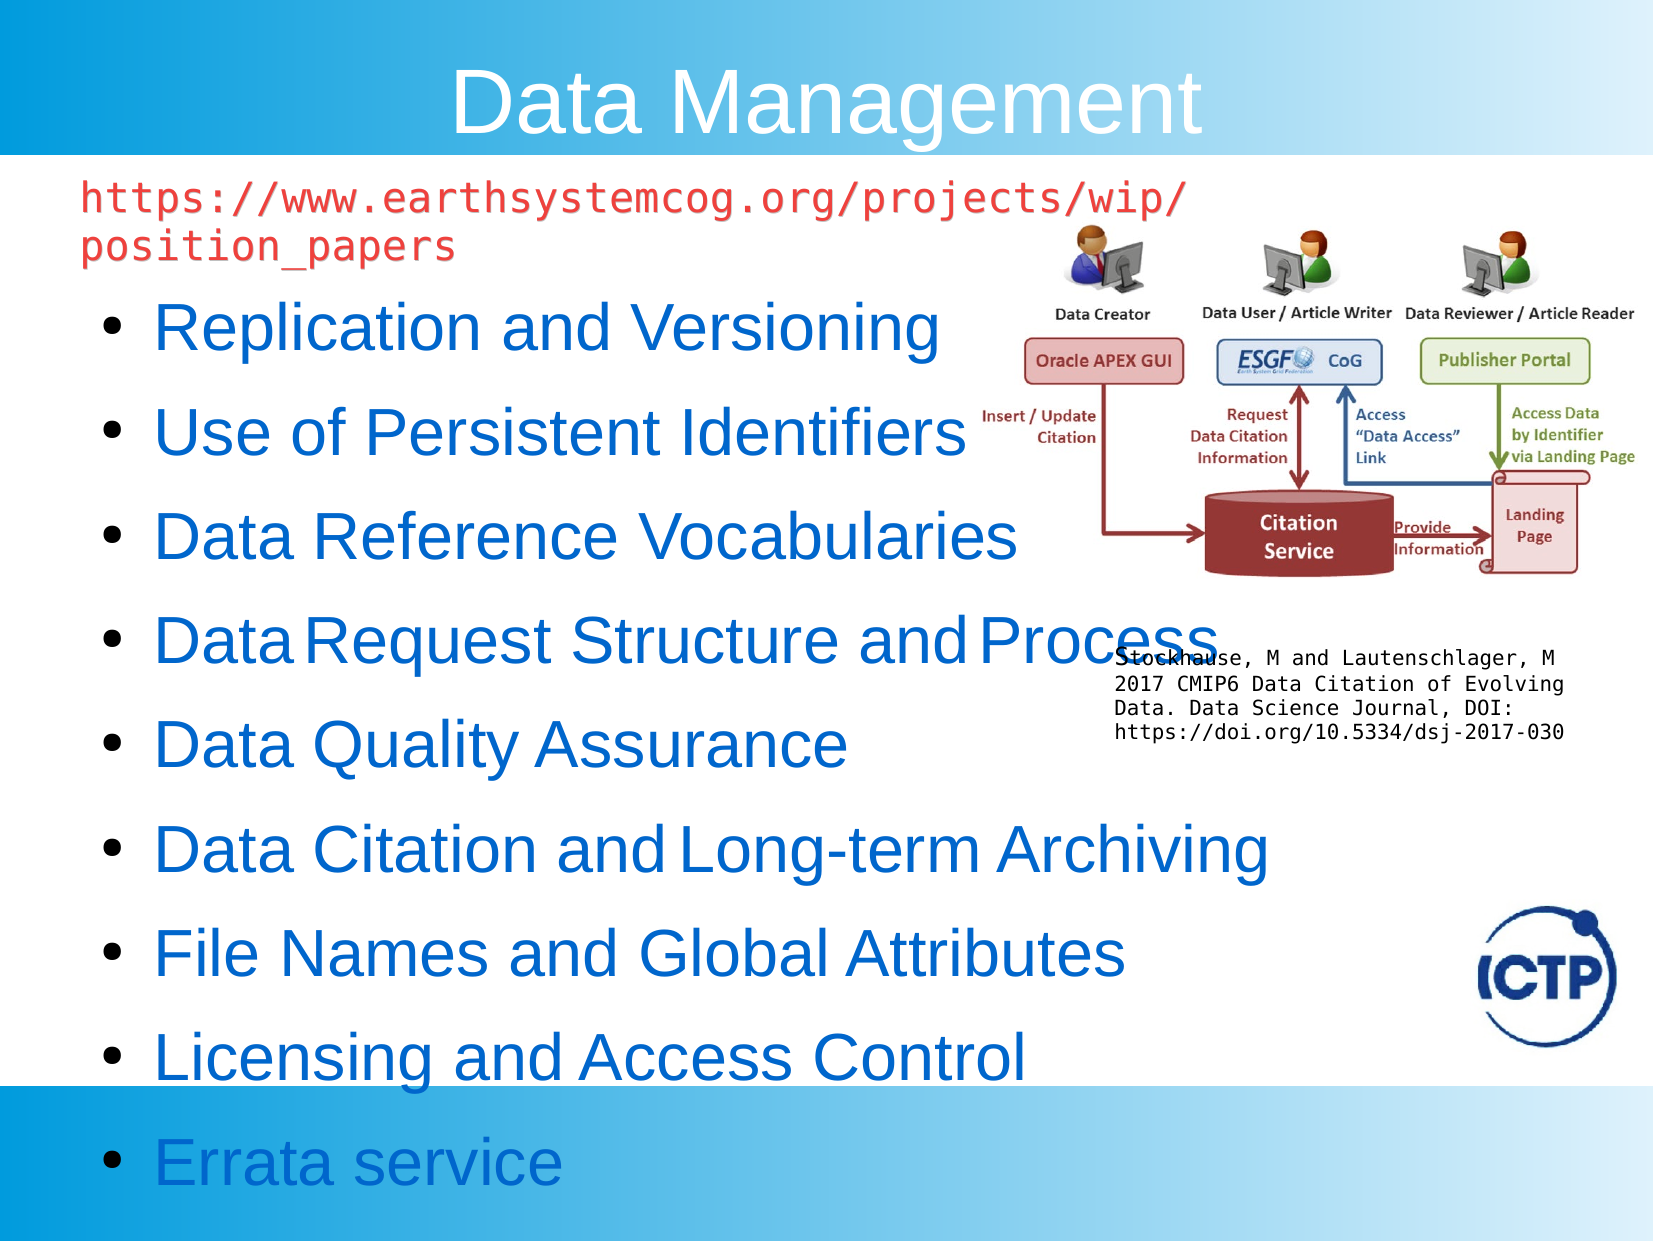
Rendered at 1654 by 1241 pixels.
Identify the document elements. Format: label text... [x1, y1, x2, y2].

picture [1470, 899, 1626, 1065]
title Data Management [82, 49, 1571, 155]
text_box https://www.earthsystemcog.org/projects/wip/position_papers [64, 166, 1240, 279]
list Replication and Versioning Use of Persistent Identifiers Data Reference Vocabularies Data Request Structure and Process Data Quality Assurance Data Citation and Long-term Archiving File Names and Global Attributes Licensing and Access Control Errata service [82, 290, 1571, 1010]
picture [968, 214, 1652, 588]
text_box Stockhause, M and Lautenschlager, M 2017 CMIP6 Data Citation of Evolving Data. Data Science Journal, DOI: https://doi.org/10.5334/dsj-2017-030 [1099, 635, 1626, 753]
